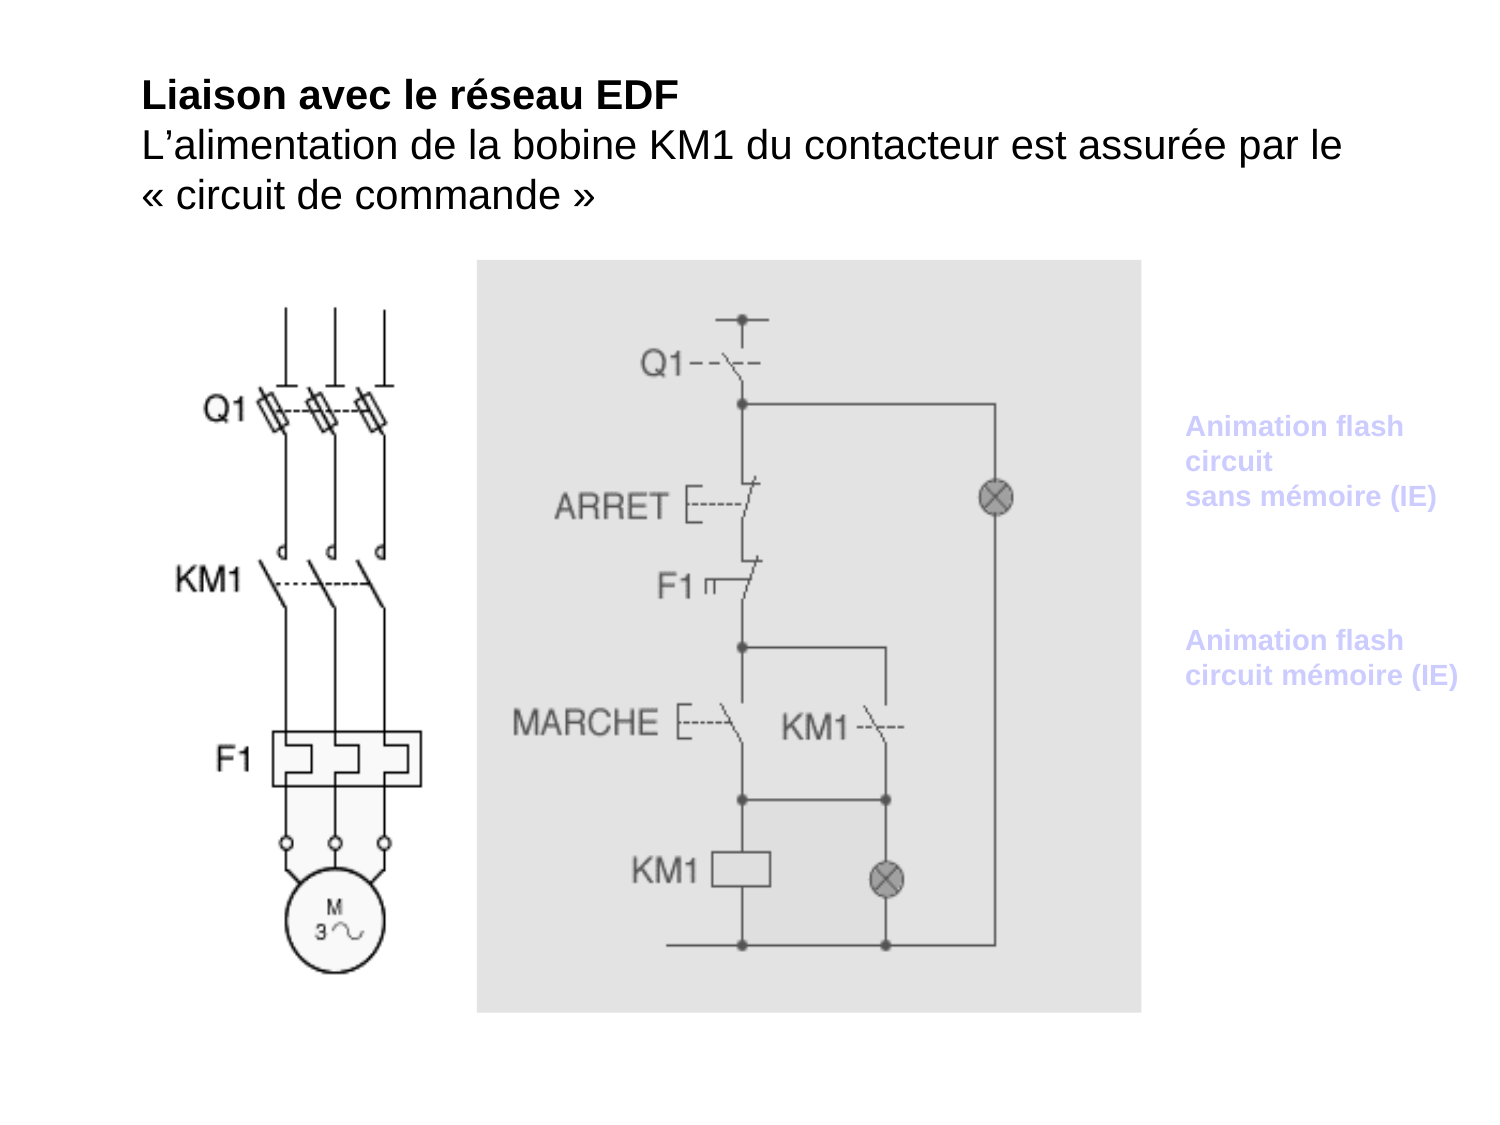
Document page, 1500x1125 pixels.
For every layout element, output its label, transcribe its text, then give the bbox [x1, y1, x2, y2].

text_box Liaison avec le réseau EDF L’alimentation de la bobine KM1 du contacteur est assurée par le « circuit de commande » [126, 60, 1500, 226]
picture [144, 274, 476, 995]
text_box Animation flash circuit sans mémoire (IE) [1170, 399, 1453, 521]
text_box [476, 259, 1142, 1013]
text_box Animation flash circuit mémoire (IE) [1170, 613, 1474, 700]
